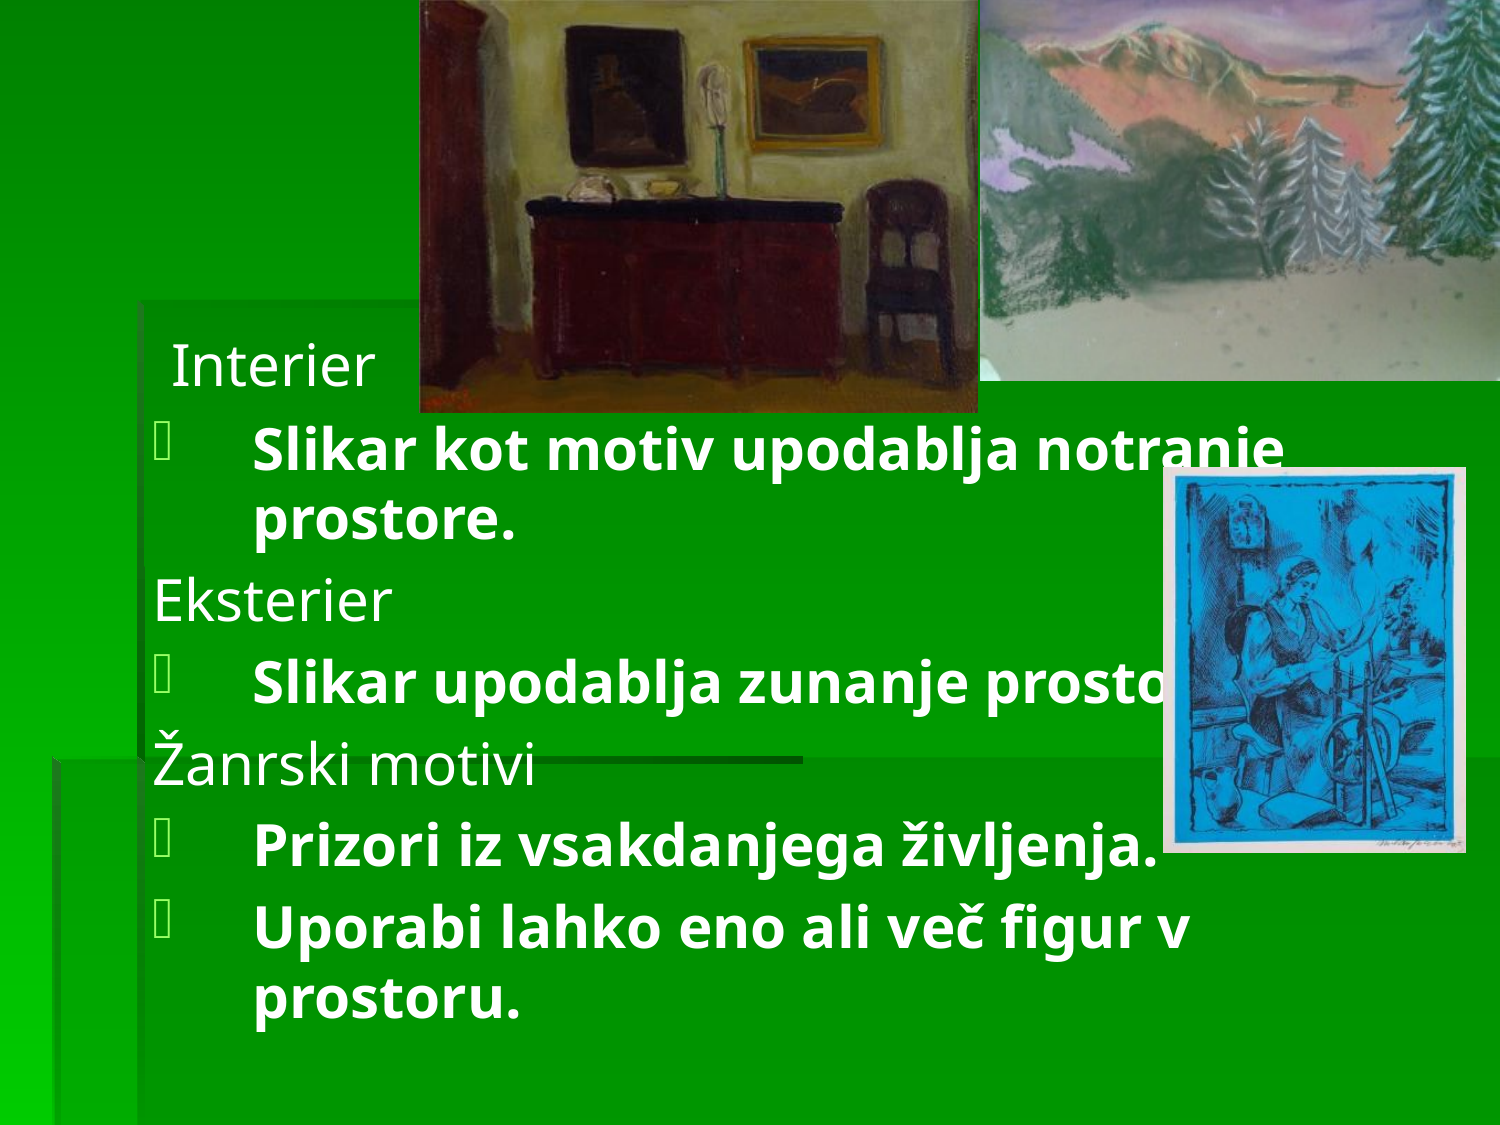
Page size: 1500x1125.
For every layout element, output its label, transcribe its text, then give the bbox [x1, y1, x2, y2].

picture [419, 0, 978, 413]
picture [980, 0, 1500, 381]
picture [1163, 467, 1466, 854]
list Interier Slikar kot motiv upodablja notranje prostore. Eksterier Slikar upodablja zunanje prostore. Žanrski motivi Prizori iz vsakdanjega življenja. Uporabi lahko eno ali več figur v prostoru. [137, 312, 1451, 1000]
